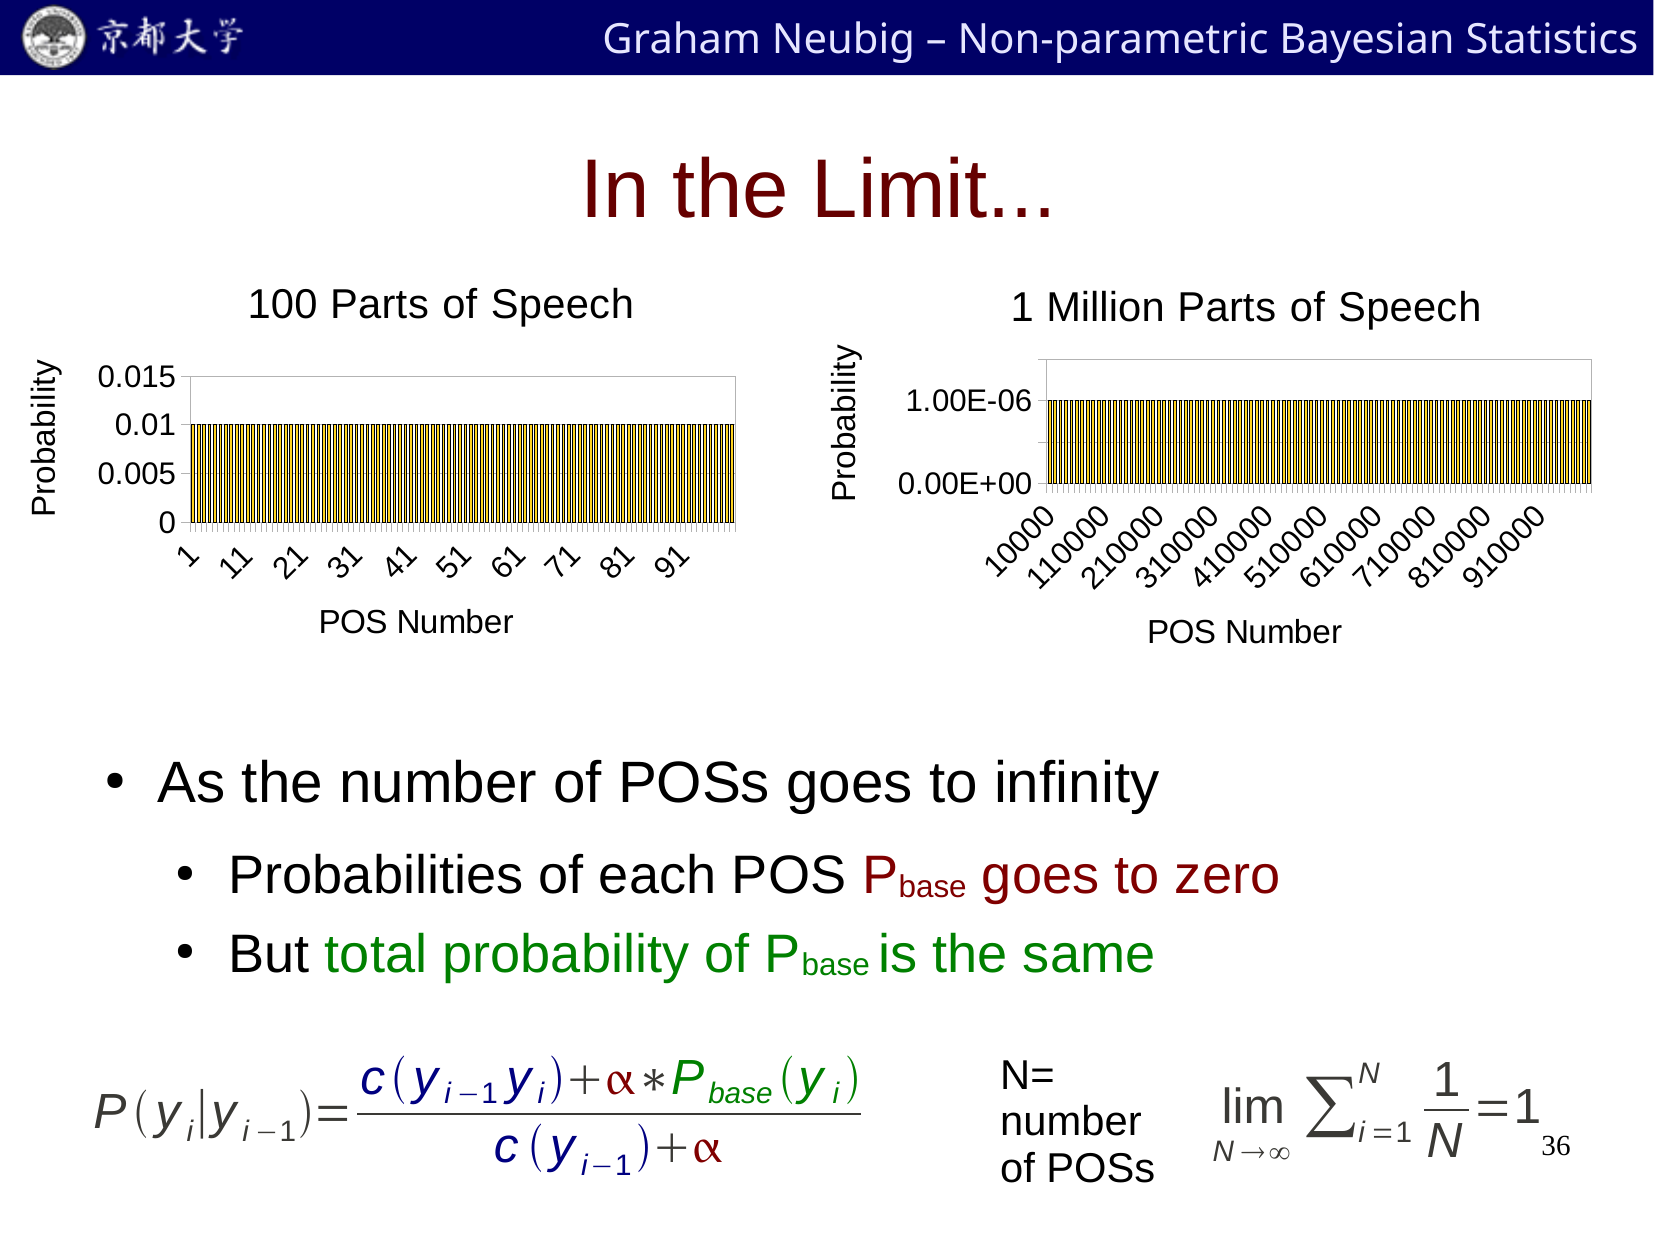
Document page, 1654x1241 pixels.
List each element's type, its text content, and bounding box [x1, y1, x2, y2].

title In the Limit... [75, 100, 1564, 277]
picture [0, 0, 247, 70]
text_box N= number of POSs [985, 1044, 1171, 1199]
chart [1200, 1050, 1555, 1168]
chart [799, 262, 1609, 685]
chart [0, 262, 751, 676]
chart [80, 1048, 876, 1183]
list As the number of POSs goes to infinity Probabilities of each POS Pbase goes to zero But total probability of Pbase is the same [86, 750, 1576, 1104]
